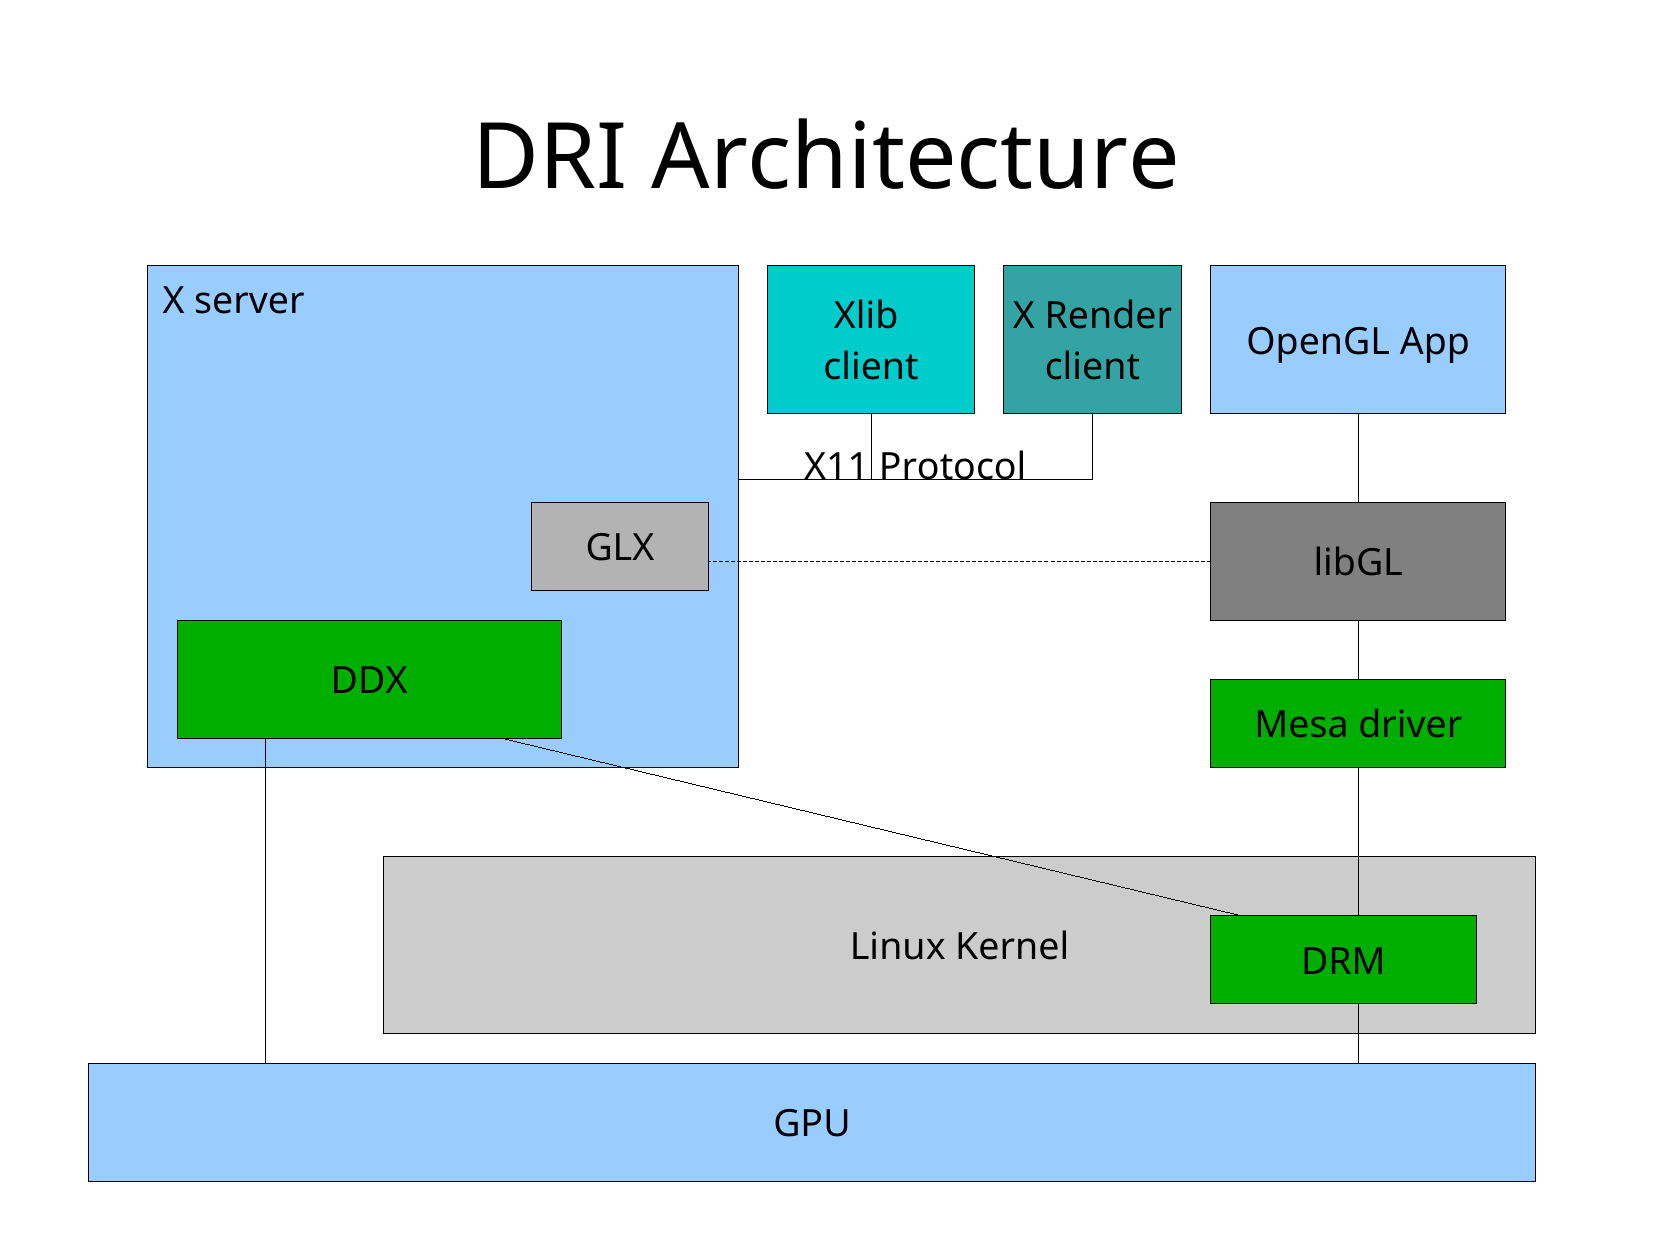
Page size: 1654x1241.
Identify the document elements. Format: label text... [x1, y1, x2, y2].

text_box X Render client [1003, 265, 1182, 414]
text_box Linux Kernel [1359, 856, 1536, 1034]
text_box Xlib client [767, 265, 975, 414]
text_box DDX [177, 620, 562, 739]
text_box GLX [531, 502, 709, 591]
text_box libGL [1210, 502, 1506, 621]
text_box DRM [1210, 915, 1477, 1004]
text_box GPU [88, 1063, 1536, 1182]
text_box Mesa driver [1210, 679, 1506, 768]
title DRI Architecture [82, 49, 1571, 257]
text_box X server [147, 265, 739, 768]
text_box OpenGL App [1210, 265, 1506, 414]
text_box Linux Kernel [383, 856, 1358, 1034]
